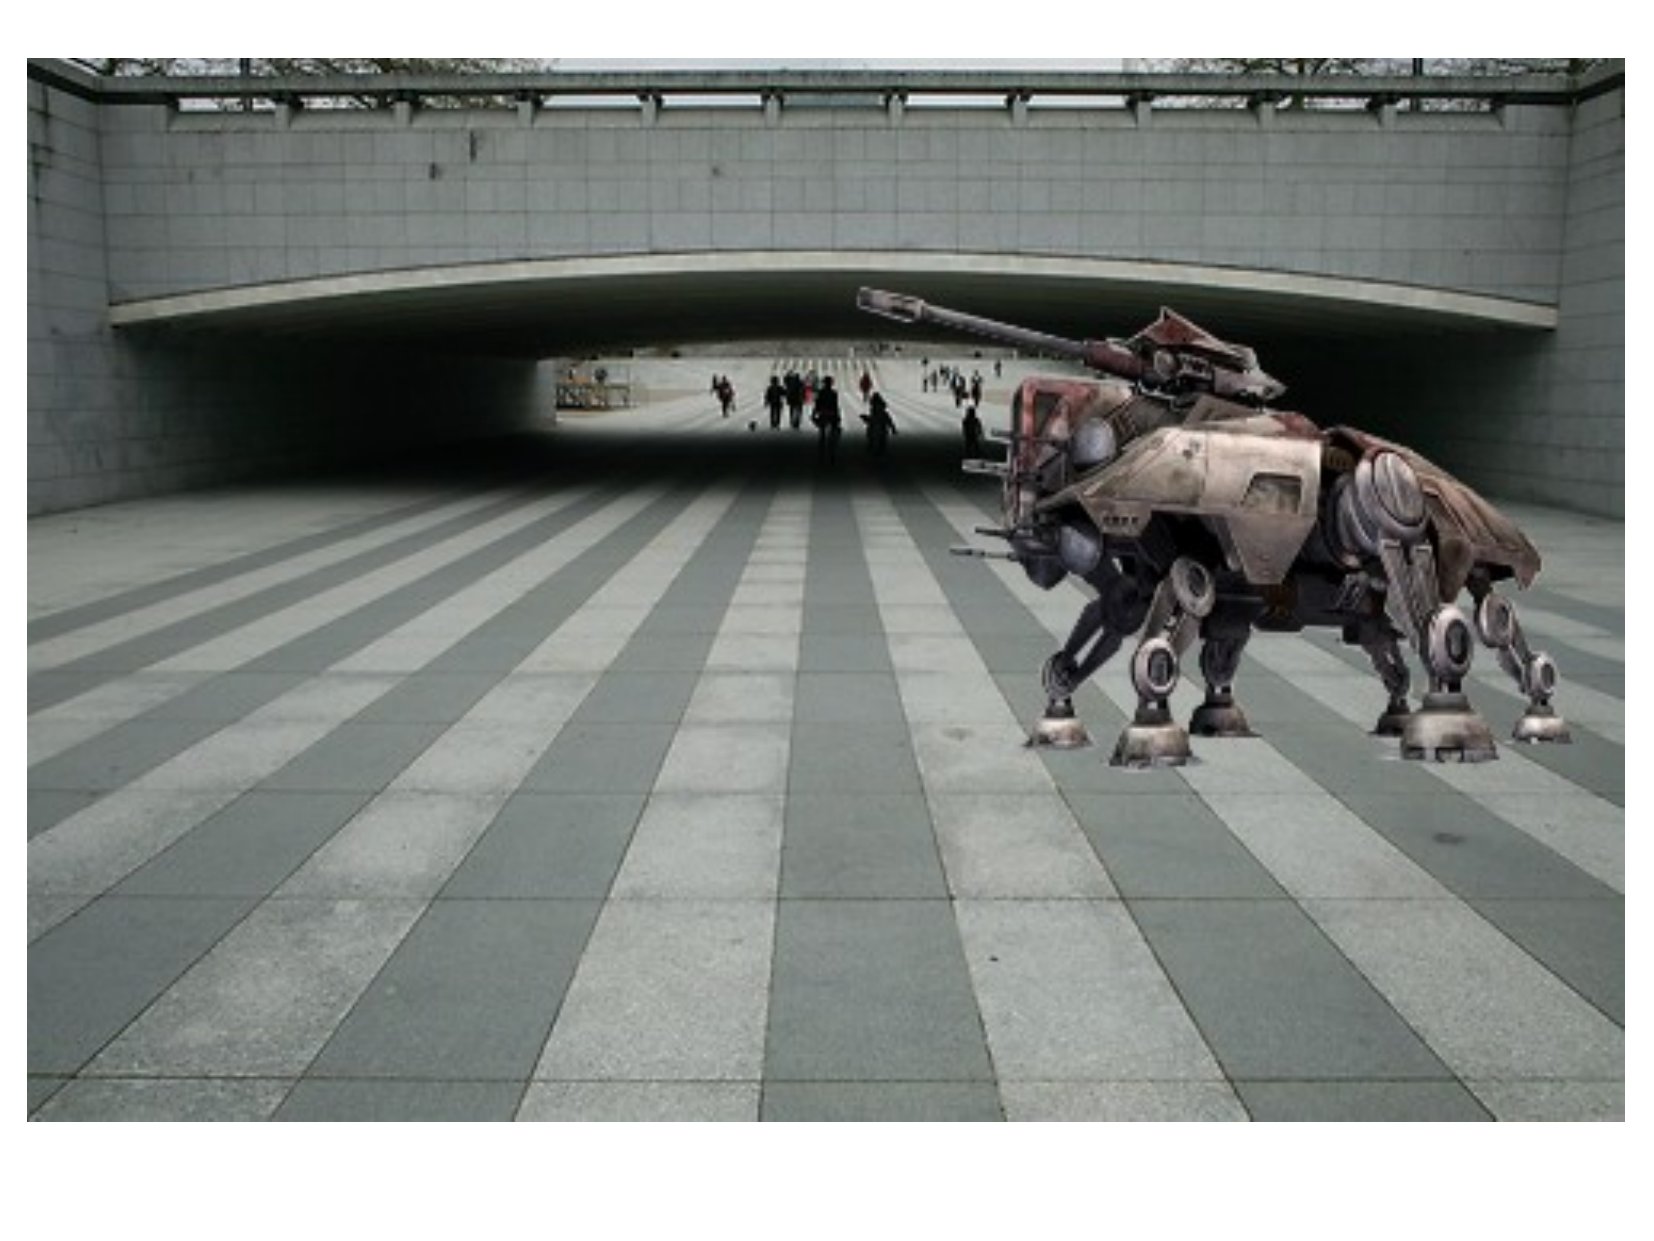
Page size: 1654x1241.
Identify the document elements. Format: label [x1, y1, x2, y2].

picture [27, 58, 1625, 1123]
